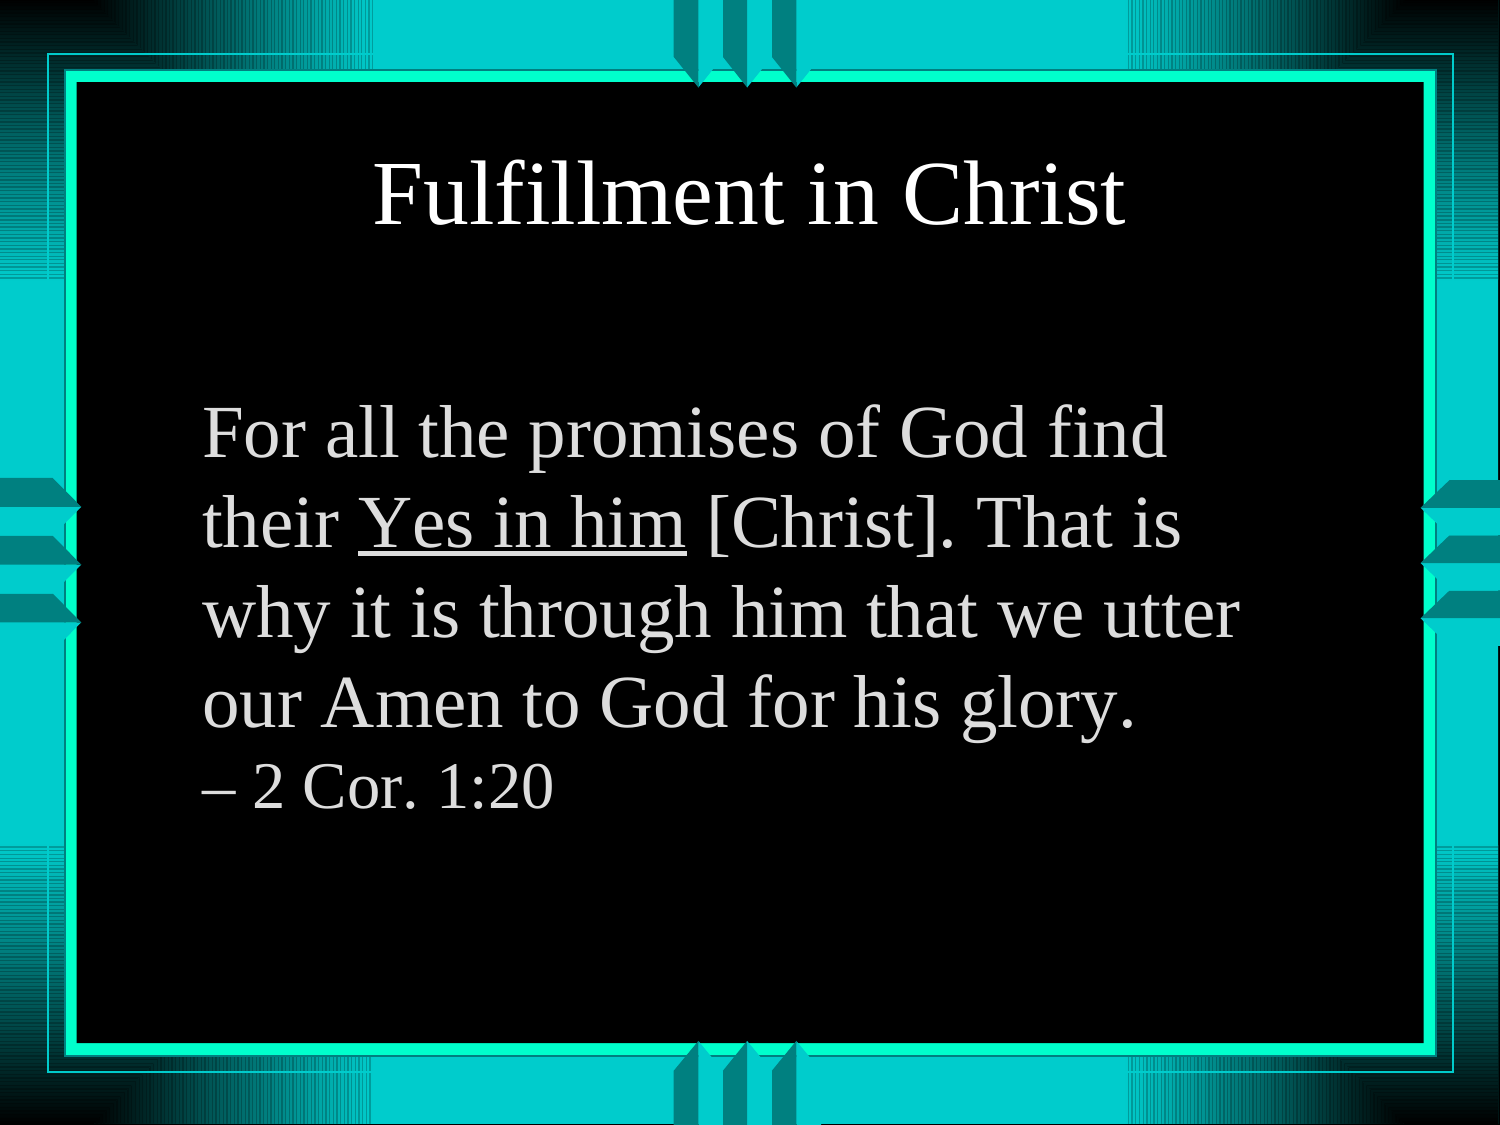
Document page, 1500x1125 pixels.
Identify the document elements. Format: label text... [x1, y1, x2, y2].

text_box For all the promises of God find their Yes in him [Christ]. That is why it is through him that we utter our Amen to God for his glory. – 2 Cor. 1:20 [187, 375, 1276, 830]
title Fulfillment in Christ [112, 99, 1388, 288]
